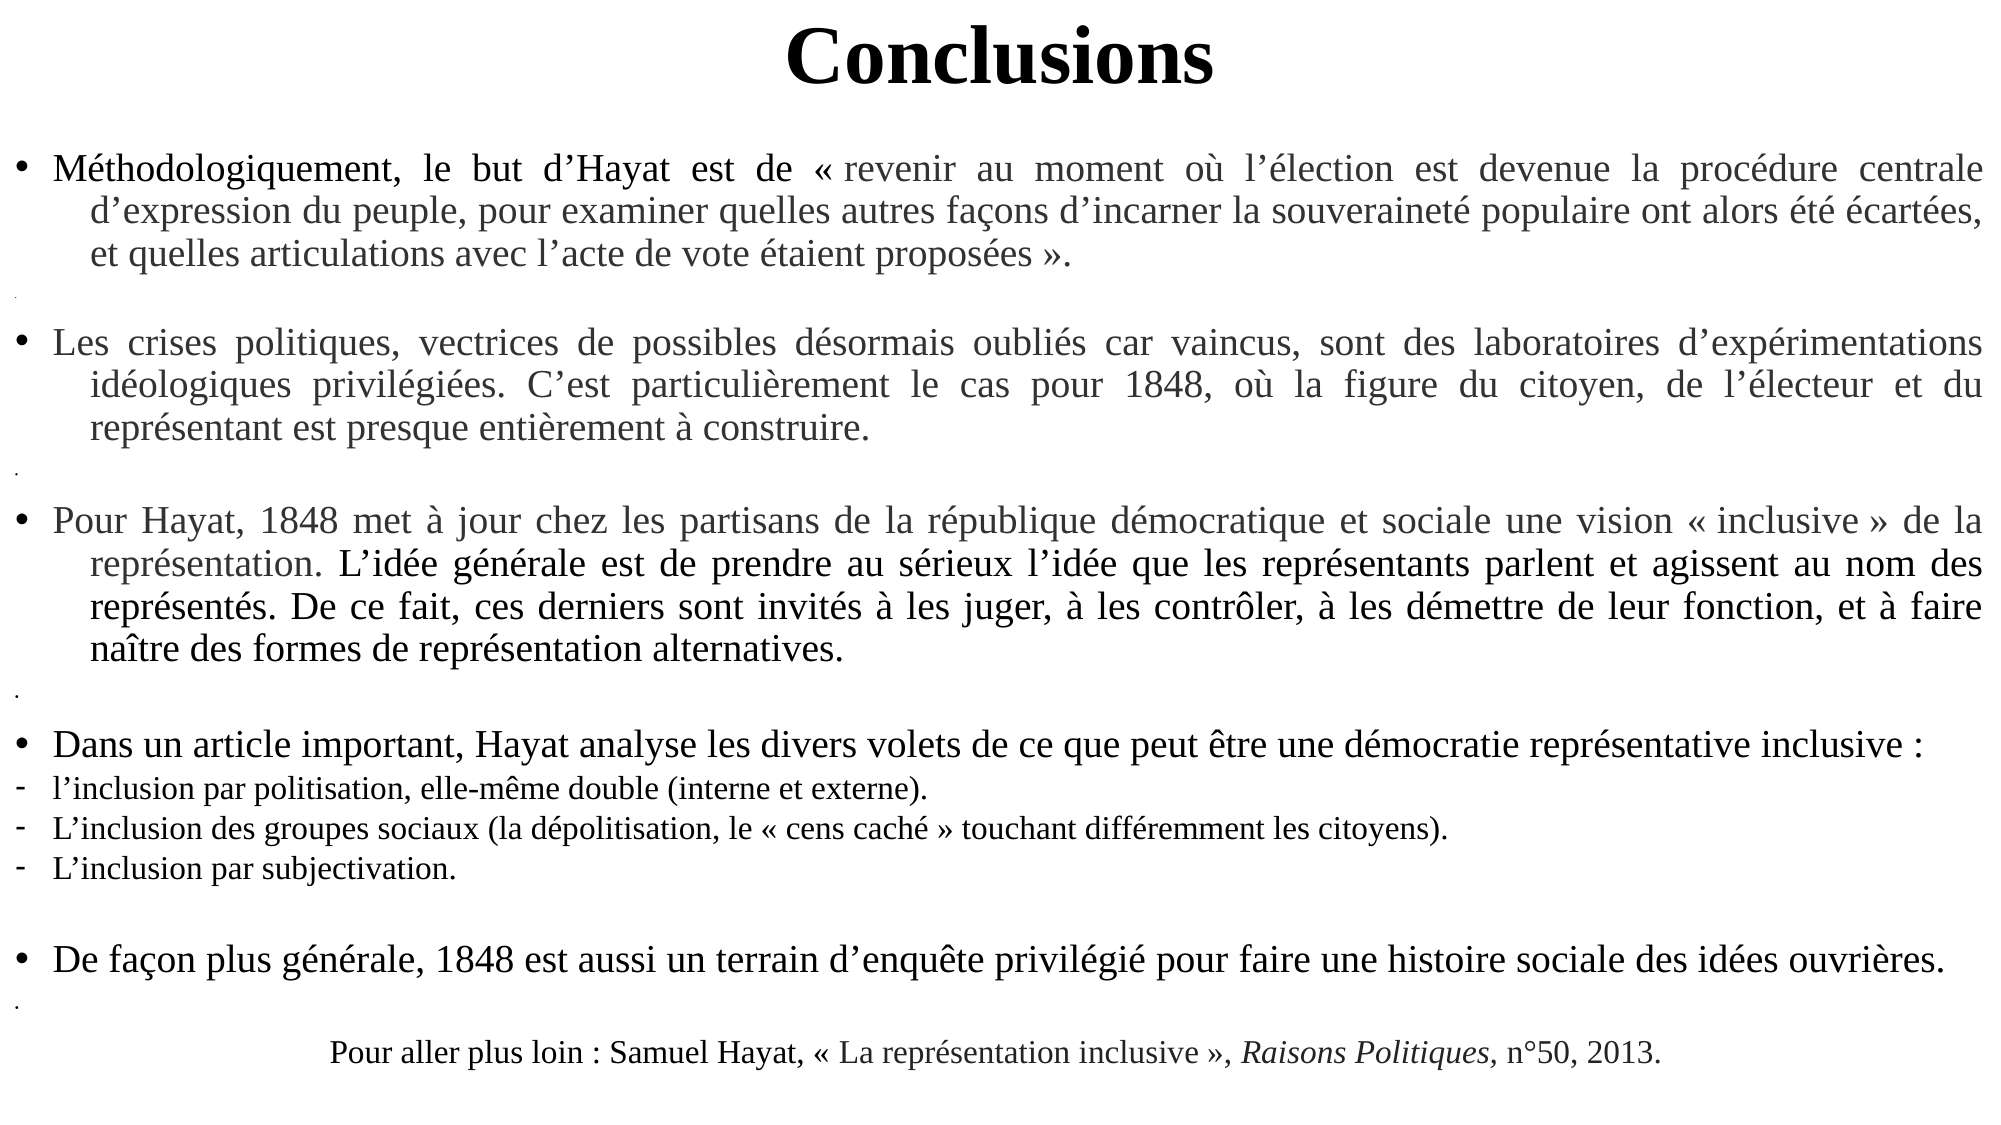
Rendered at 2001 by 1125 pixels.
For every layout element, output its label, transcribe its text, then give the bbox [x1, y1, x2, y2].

list Méthodologiquement, le but d’Hayat est de « revenir au moment où l’élection est devenue la procédure centrale d’expression du peuple, pour examiner quelles autres façons d’incarner la souveraineté populaire ont alors été écartées, et quelles articulations avec l’acte de vote étaient proposées ». Les crises politiques, vectrices de possibles désormais oubliés car vaincus, sont des laboratoires d’expérimentations idéologiques privilégiées. C’est particulièrement le cas pour 1848, où la figure du citoyen, de l’électeur et du représentant est presque entièrement à construire. Pour Hayat, 1848 met à jour chez les partisans de la république démocratique et sociale une vision « inclusive » de la représentation. L’idée générale est de prendre au sérieux l’idée que les représentants parlent et agissent au nom des représentés. De ce fait, ces derniers sont invités à les juger, à les contrôler, à les démettre de leur fonction, et à faire naître des formes de représentation alternatives. Dans un article important, Hayat analyse les divers volets de ce que peut être une démocratie représentative inclusive : l’inclusion par politisation, elle-même double (interne et externe). L’inclusion des groupes sociaux (la dépolitisation, le « cens caché » touchant différemment les citoyens). L’inclusion par subjectivation. De façon plus générale, 1848 est aussi un terrain d’enquête privilégié pour faire une histoire sociale des idées ouvrières. Pour aller plus loin : Samuel Hayat, « La représentation inclusive », Raisons Politiques, n°50, 2013. [0, 139, 2000, 1122]
title Conclusions [137, 3, 1863, 110]
